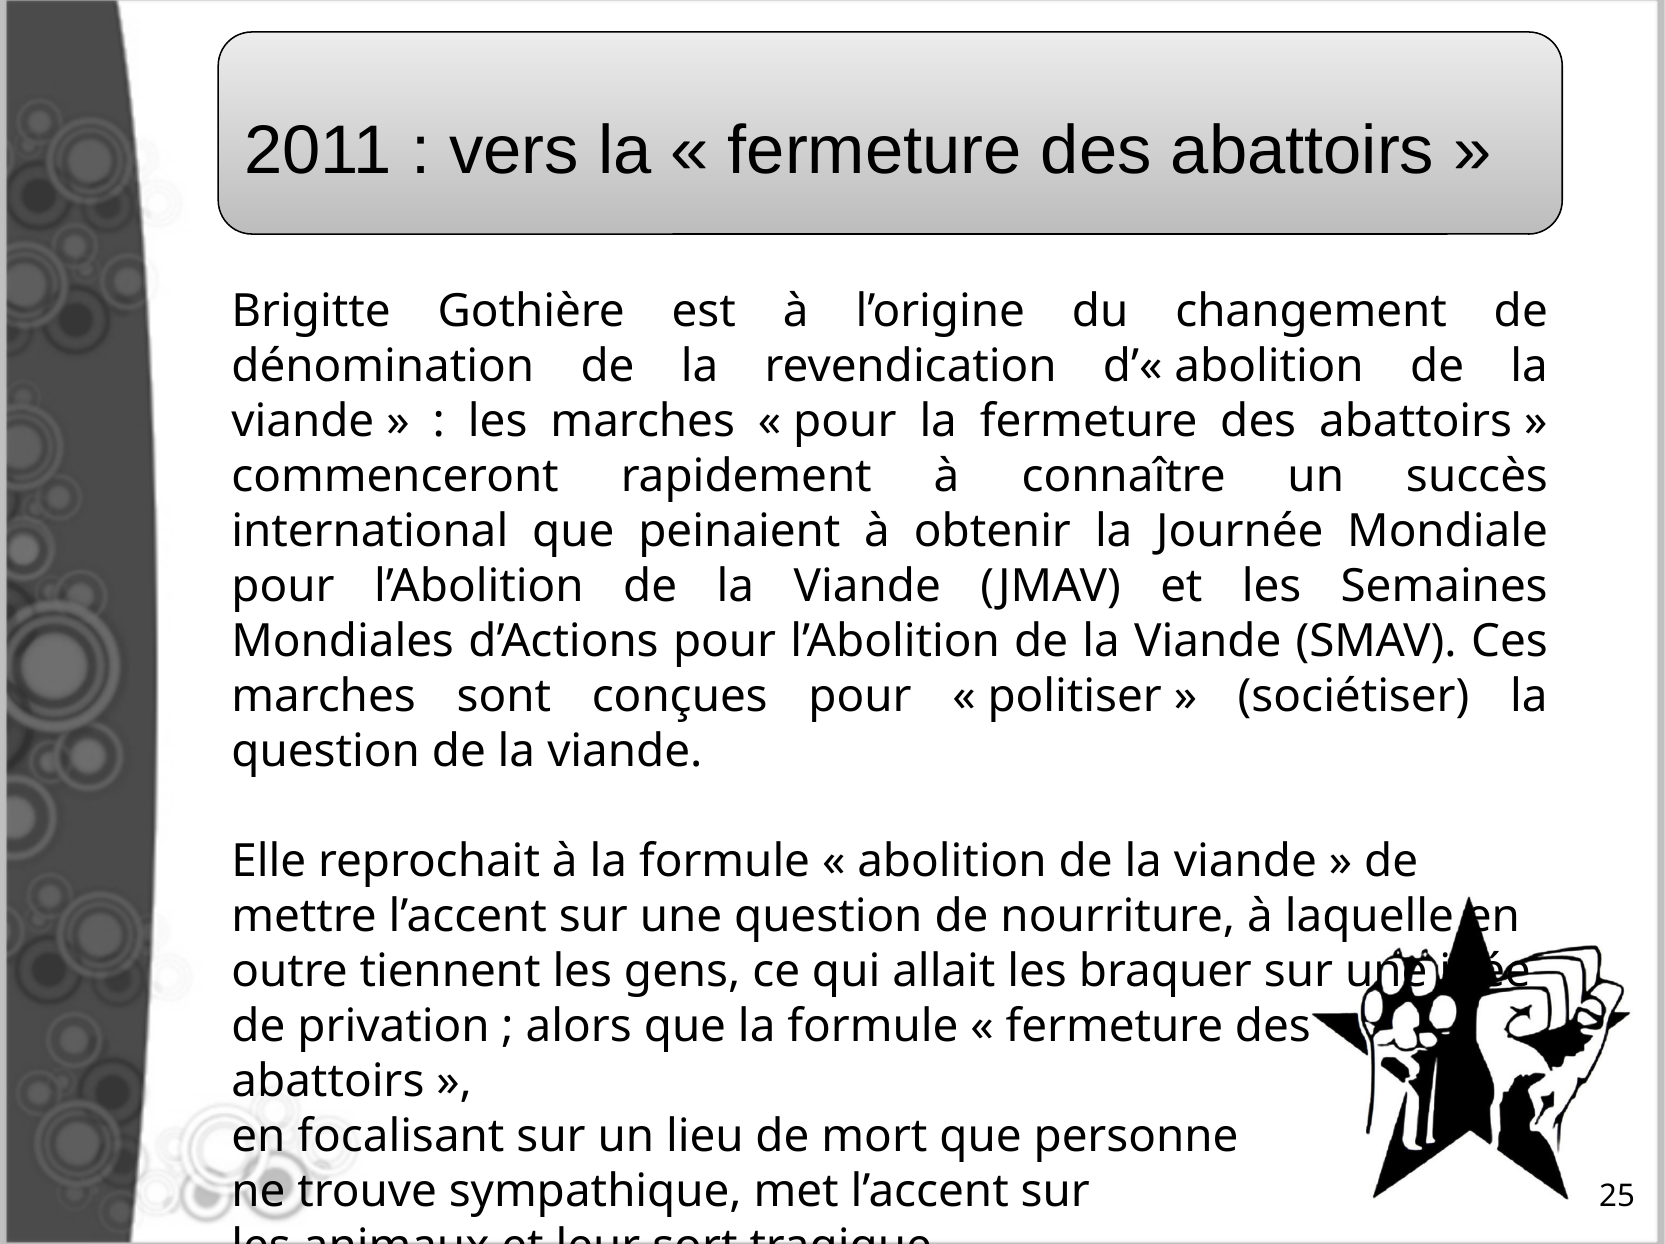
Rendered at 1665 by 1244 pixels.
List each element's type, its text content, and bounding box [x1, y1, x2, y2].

text_box Brigitte Gothière est à l’origine du changement de dénomination de la revendication d’« abolition de la viande » : les marches « pour la fermeture des abattoirs » commenceront rapidement à connaître un succès international que peinaient à obtenir la Journée Mondiale pour l’Abolition de la Viande (JMAV) et les Semaines Mondiales d’Actions pour l’Abolition de la Viande (SMAV). Ces marches sont conçues pour « politiser » (sociétiser) la question de la viande. Elle reprochait à la formule « abolition de la viande » de mettre l’accent sur une question de nourriture, à laquelle en outre tiennent les gens, ce qui allait les braquer sur une idée de privation ; alors que la formule « fermeture des abattoirs », en focalisant sur un lieu de mort que personne ne trouve sympathique, met l’accent sur les animaux et leur sort tragique. [224, 273, 1557, 1244]
picture [3, 0, 1662, 1244]
text_box 2011 : vers la « fermeture des abattoirs » [236, 96, 1561, 195]
text_box [218, 31, 1563, 235]
slide_number <numéro> [1584, 1167, 1665, 1219]
